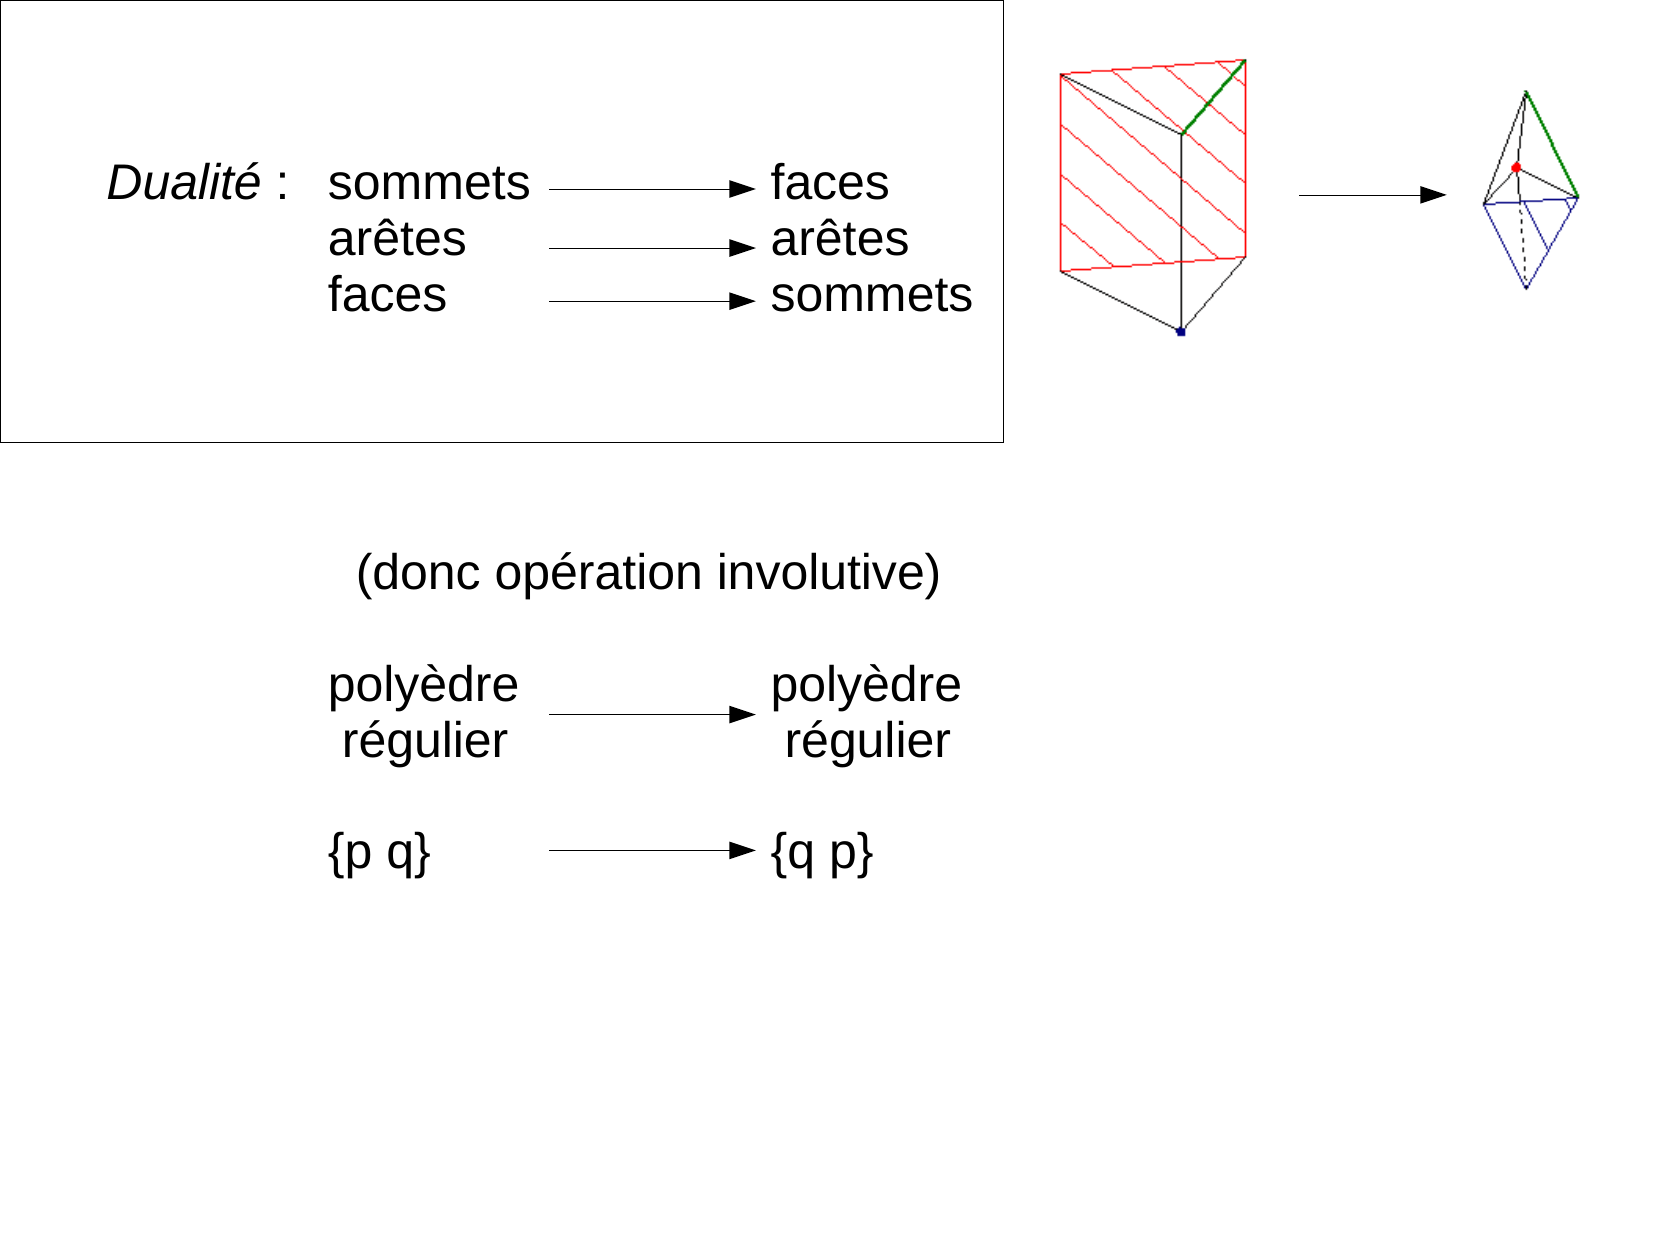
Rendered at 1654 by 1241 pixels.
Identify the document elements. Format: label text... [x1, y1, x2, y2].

text_box Dualité : sommets faces arêtes arêtes faces sommets (donc opération involutive) polyèdre polyèdre régulier régulier {p q} {q p} [106, 29, 1595, 1004]
picture [1057, 47, 1256, 341]
text_box Dualité : sommets faces arêtes arêtes faces sommets (donc opération involutive) polyèdre polyèdre régulier régulier {p q} {q p} [106, 29, 1003, 442]
picture [1477, 86, 1592, 298]
